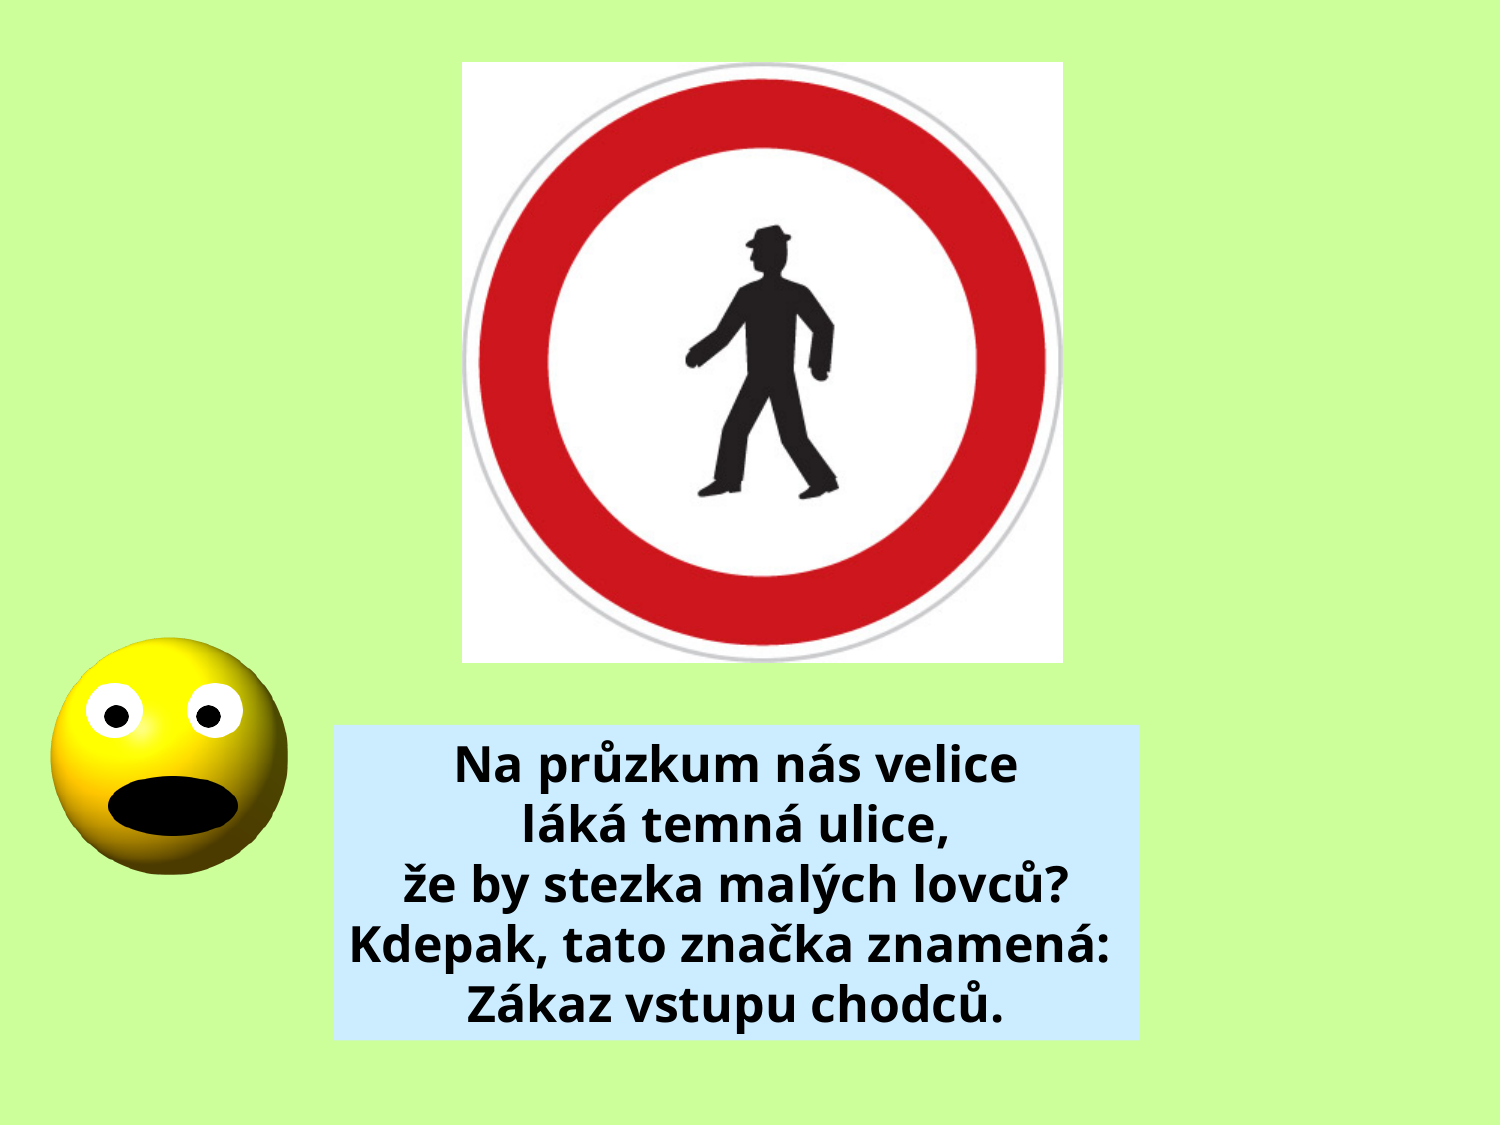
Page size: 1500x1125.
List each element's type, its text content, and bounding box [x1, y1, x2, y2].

text_box Na průzkum nás velice láká temná ulice, že by stezka malých lovců? Kdepak, tato značka znamená: Zákaz vstupu chodců. [333, 724, 1140, 1041]
picture [462, 62, 1063, 663]
picture [50, 637, 288, 875]
